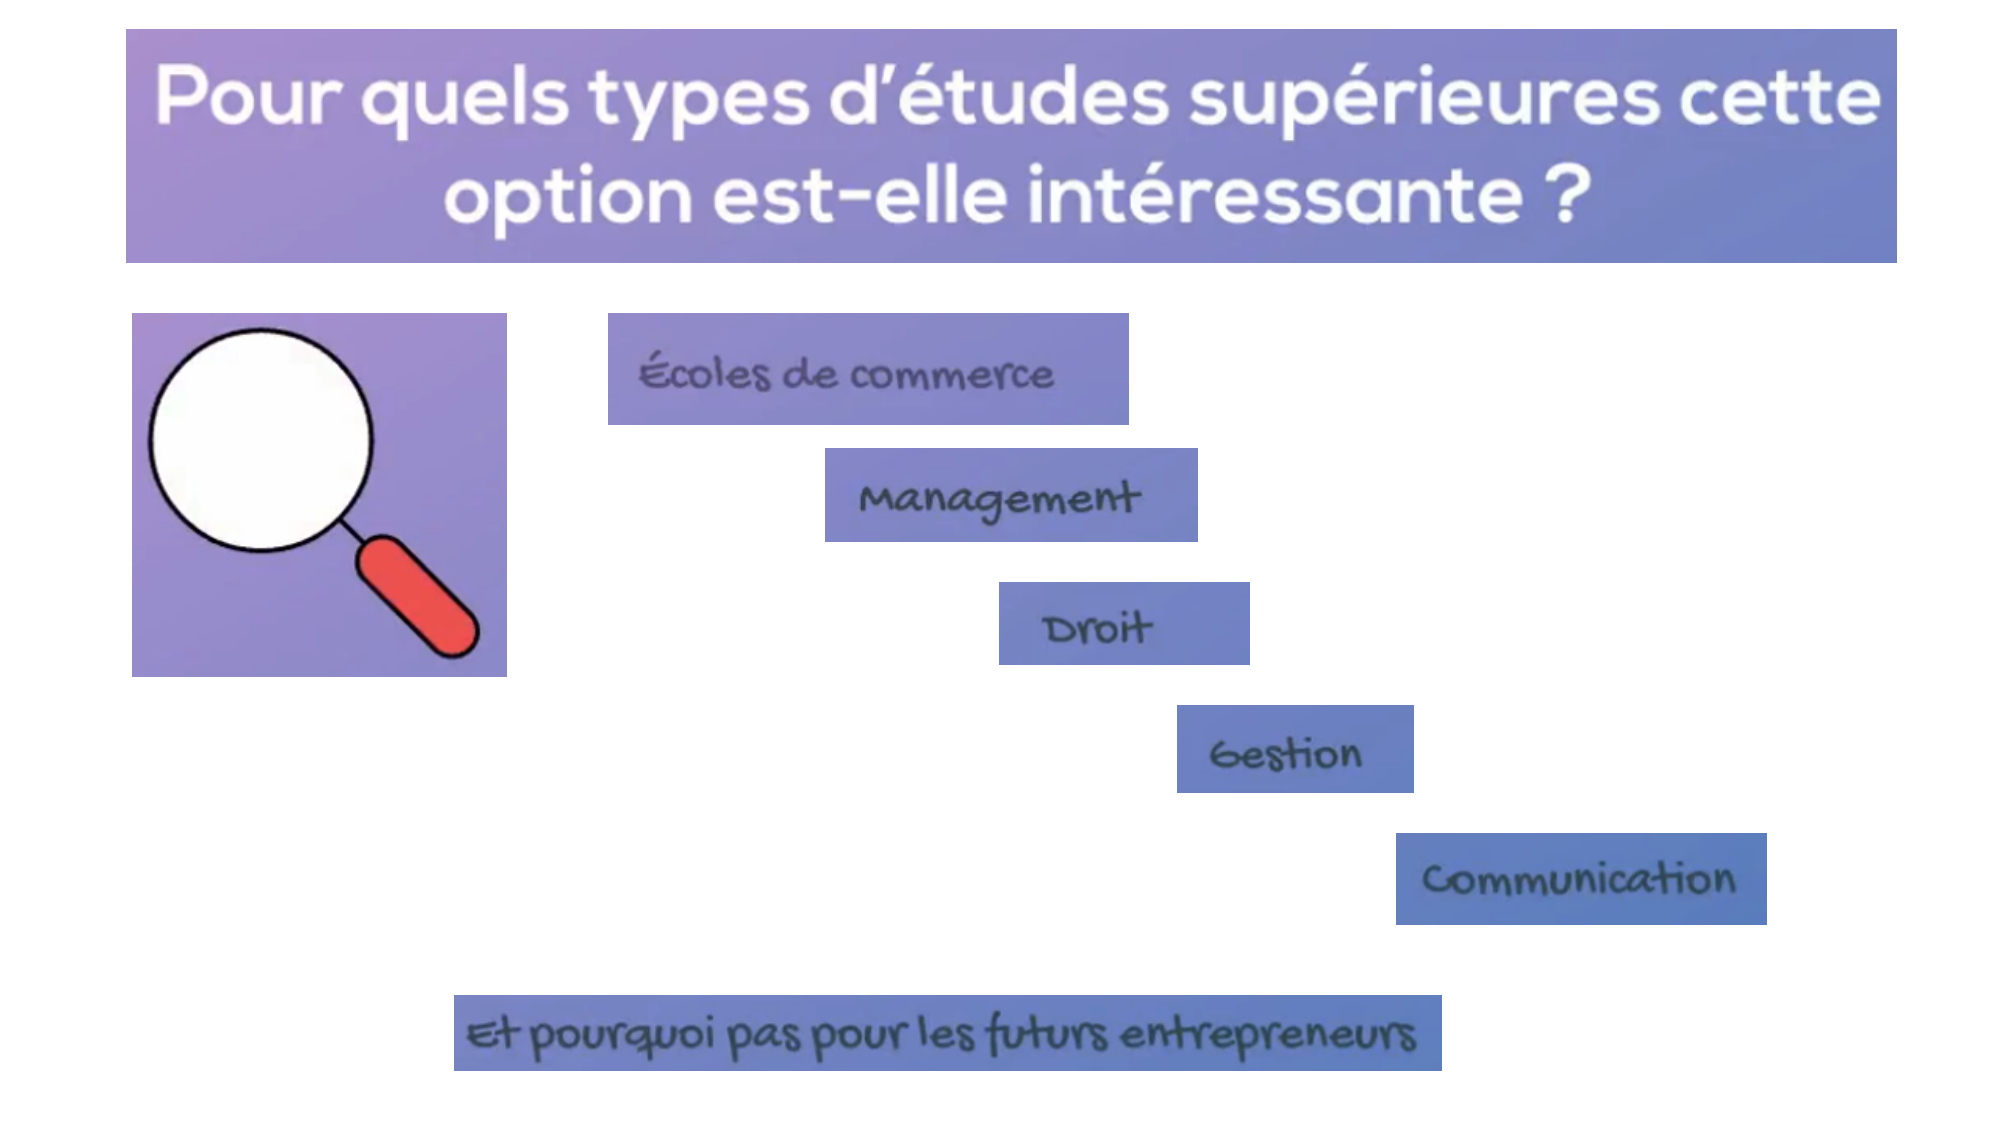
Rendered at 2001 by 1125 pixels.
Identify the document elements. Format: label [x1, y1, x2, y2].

picture [1396, 833, 1767, 925]
picture [608, 313, 1129, 425]
picture [825, 448, 1198, 543]
picture [1177, 705, 1414, 793]
picture [126, 29, 1897, 263]
picture [999, 582, 1250, 665]
picture [132, 313, 507, 677]
picture [454, 995, 1442, 1071]
